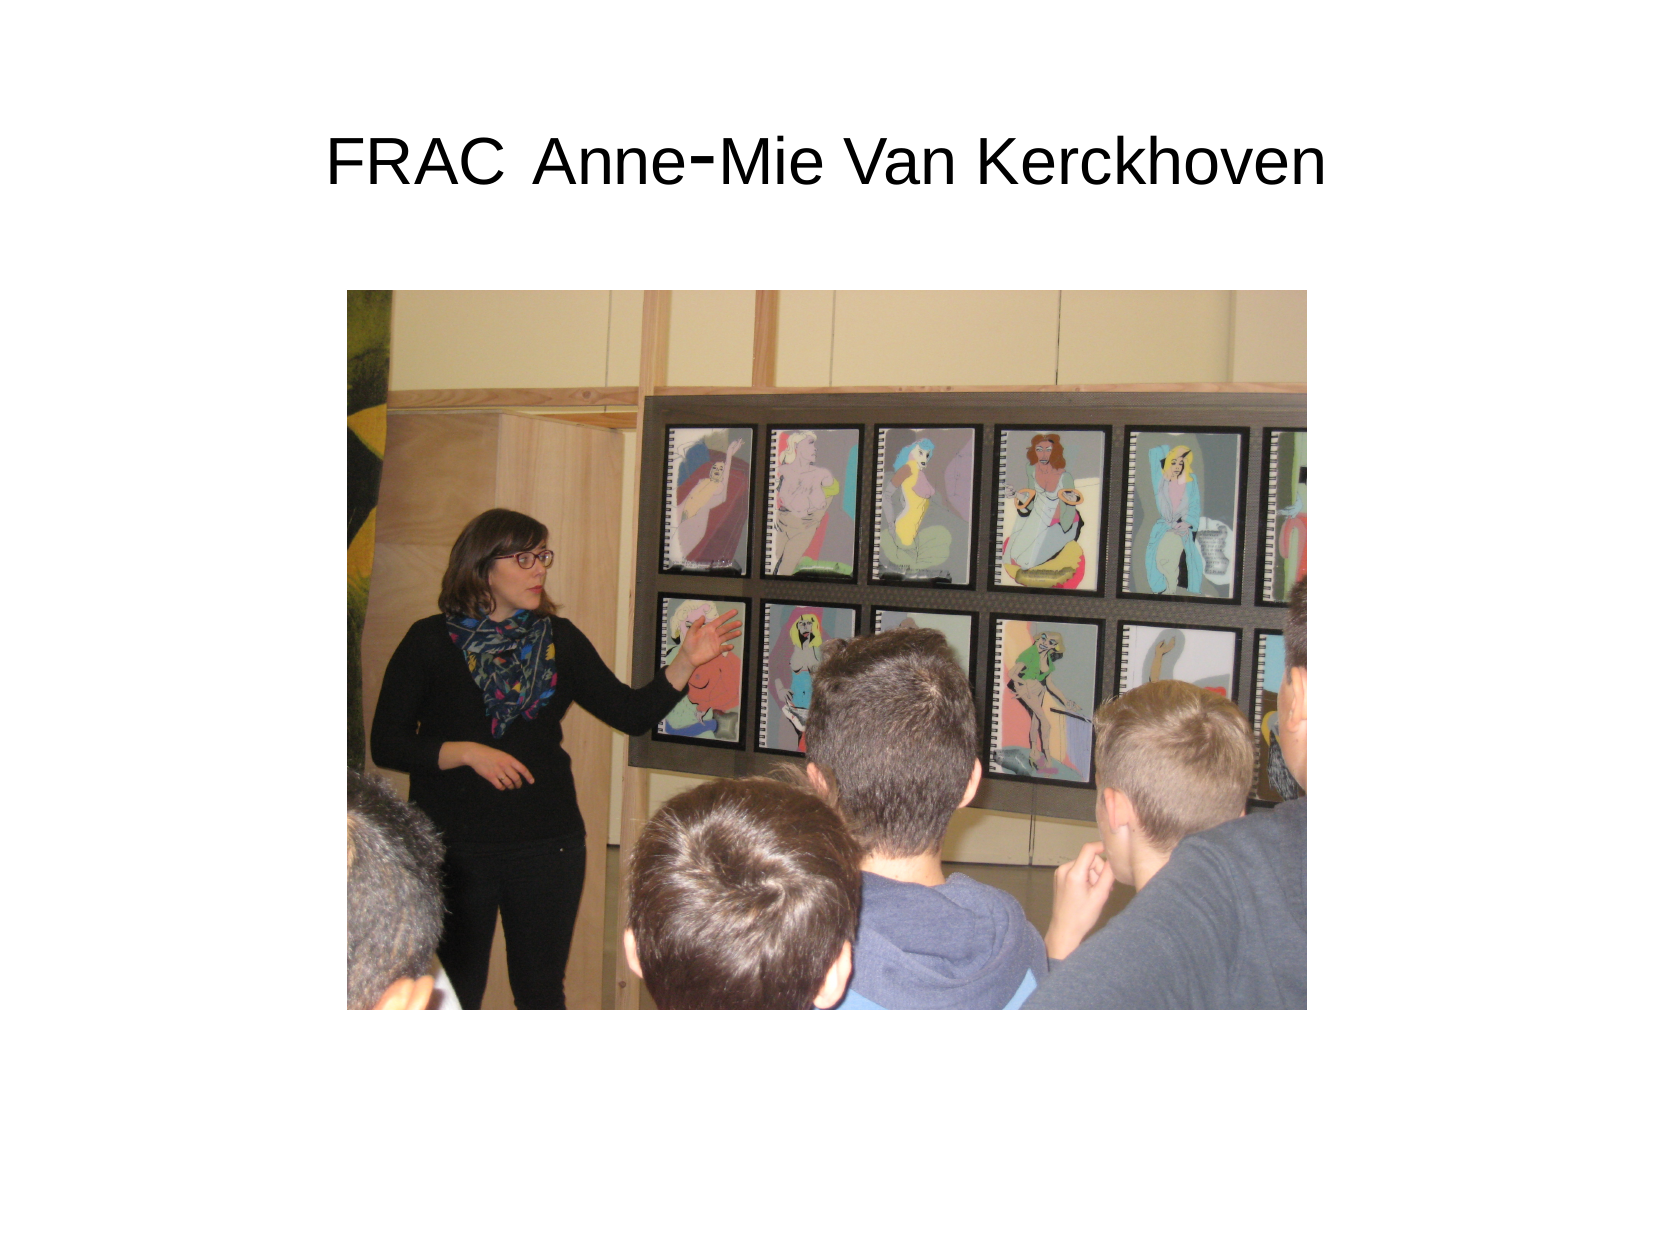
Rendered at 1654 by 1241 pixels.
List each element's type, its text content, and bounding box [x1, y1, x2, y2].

picture [347, 290, 1307, 1010]
title FRAC Anne-Mie Van Kerckhoven [82, 49, 1571, 257]
